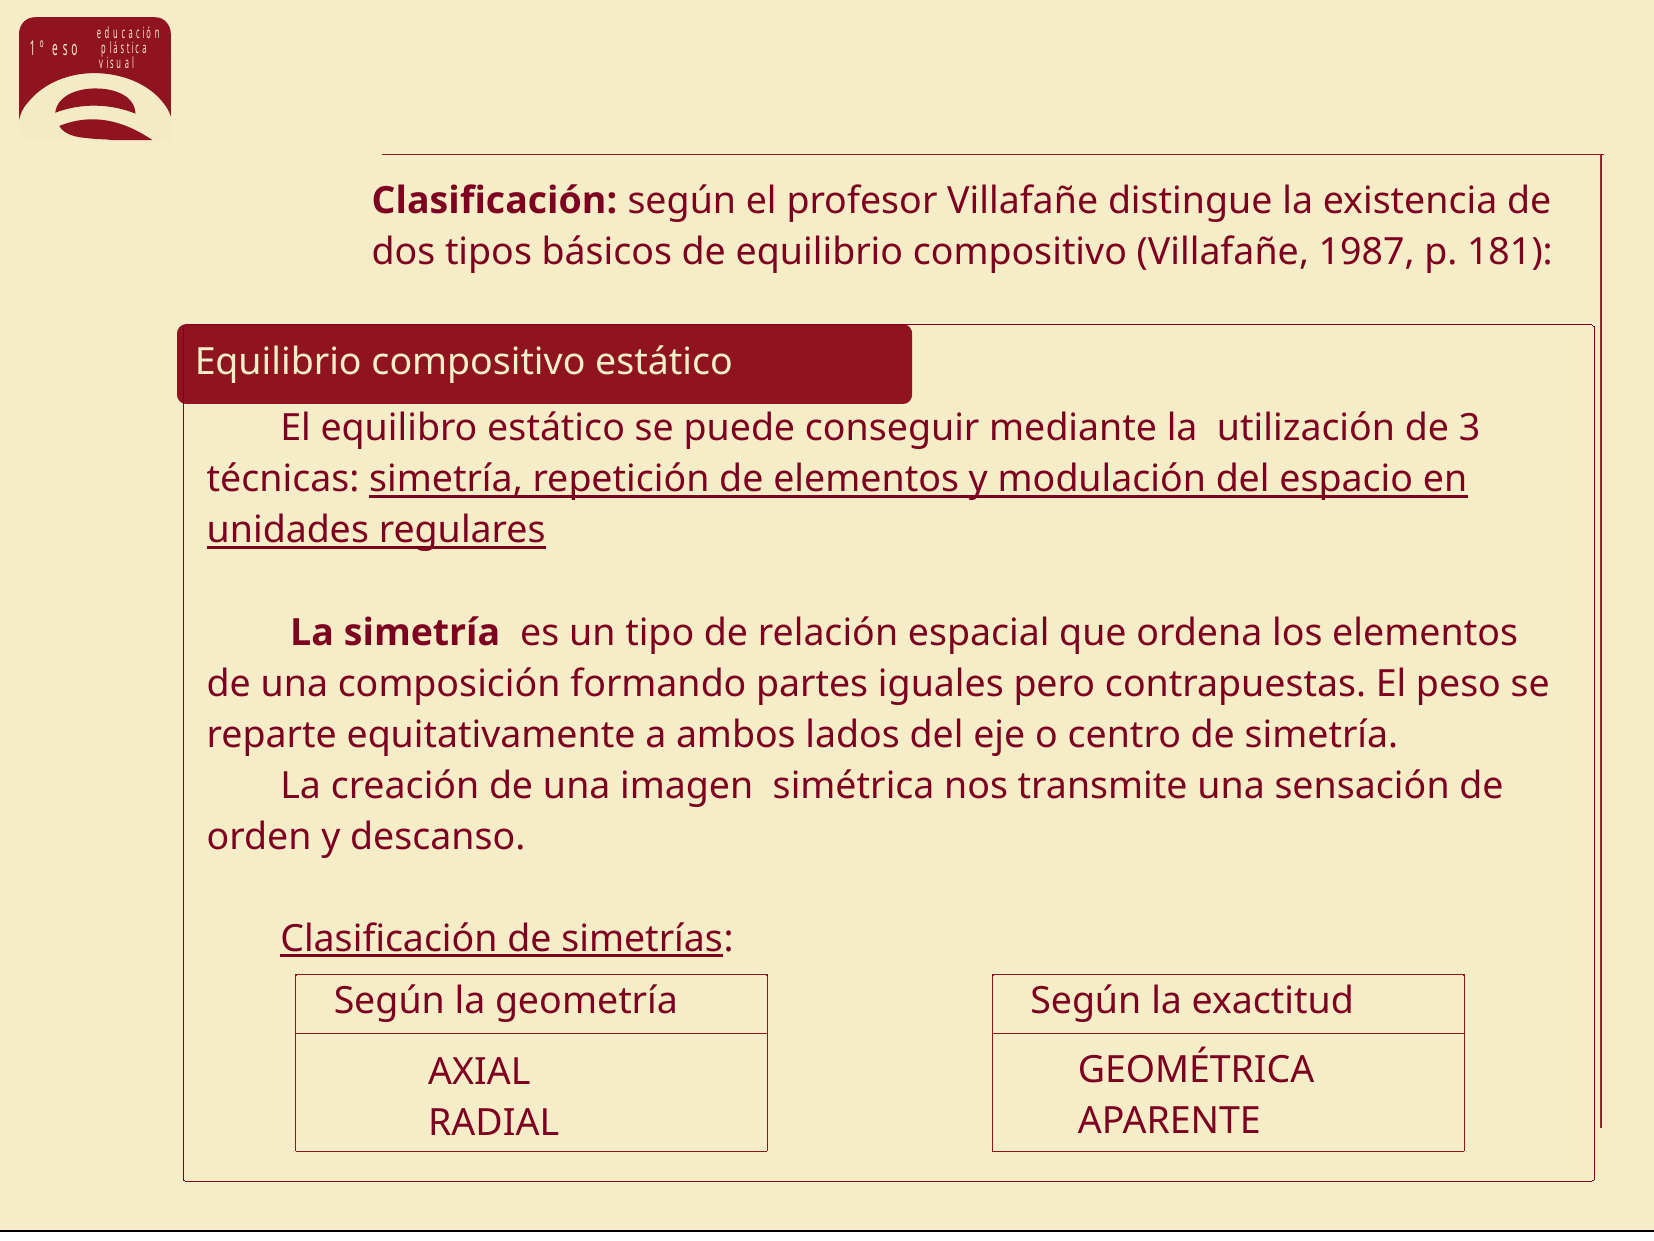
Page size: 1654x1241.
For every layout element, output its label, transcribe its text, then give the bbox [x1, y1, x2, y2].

text_box AXIAL RADIAL [428, 1050, 857, 1141]
subtitle [296, 975, 767, 1033]
picture [0, 0, 1654, 1235]
subtitle [296, 1034, 767, 1109]
text_box GEOMÉTRICA APARENTE [1077, 1048, 1379, 1139]
text_box Según la exactitud [1030, 976, 1430, 1022]
title El equilibro estático se puede conseguir mediante la utilización de 3 técnicas: simetría, repetición de elementos y modulación del espacio en unidades regulares La simetría es un tipo de relación espacial que ordena los elementos de una composición formando partes iguales pero contrapuestas. El peso se reparte equitativamente a ambos lados del eje o centro de simetría. La creación de una imagen simétrica nos transmite una sensación de orden y descanso. Clasificación de simetrías: [206, 410, 1571, 953]
subtitle [184, 325, 1571, 1109]
subtitle [82, 290, 1571, 1109]
text_box Según la geometría [333, 976, 733, 1022]
title Clasificación: según el profesor Villafañe distingue la existencia de dos tipos básicos de equilibrio compositivo (Villafañe, 1987, p. 181): [271, 156, 1595, 293]
title Equilibrio compositivo estático [194, 330, 886, 390]
subtitle [993, 975, 1464, 1033]
subtitle [993, 1034, 1464, 1109]
